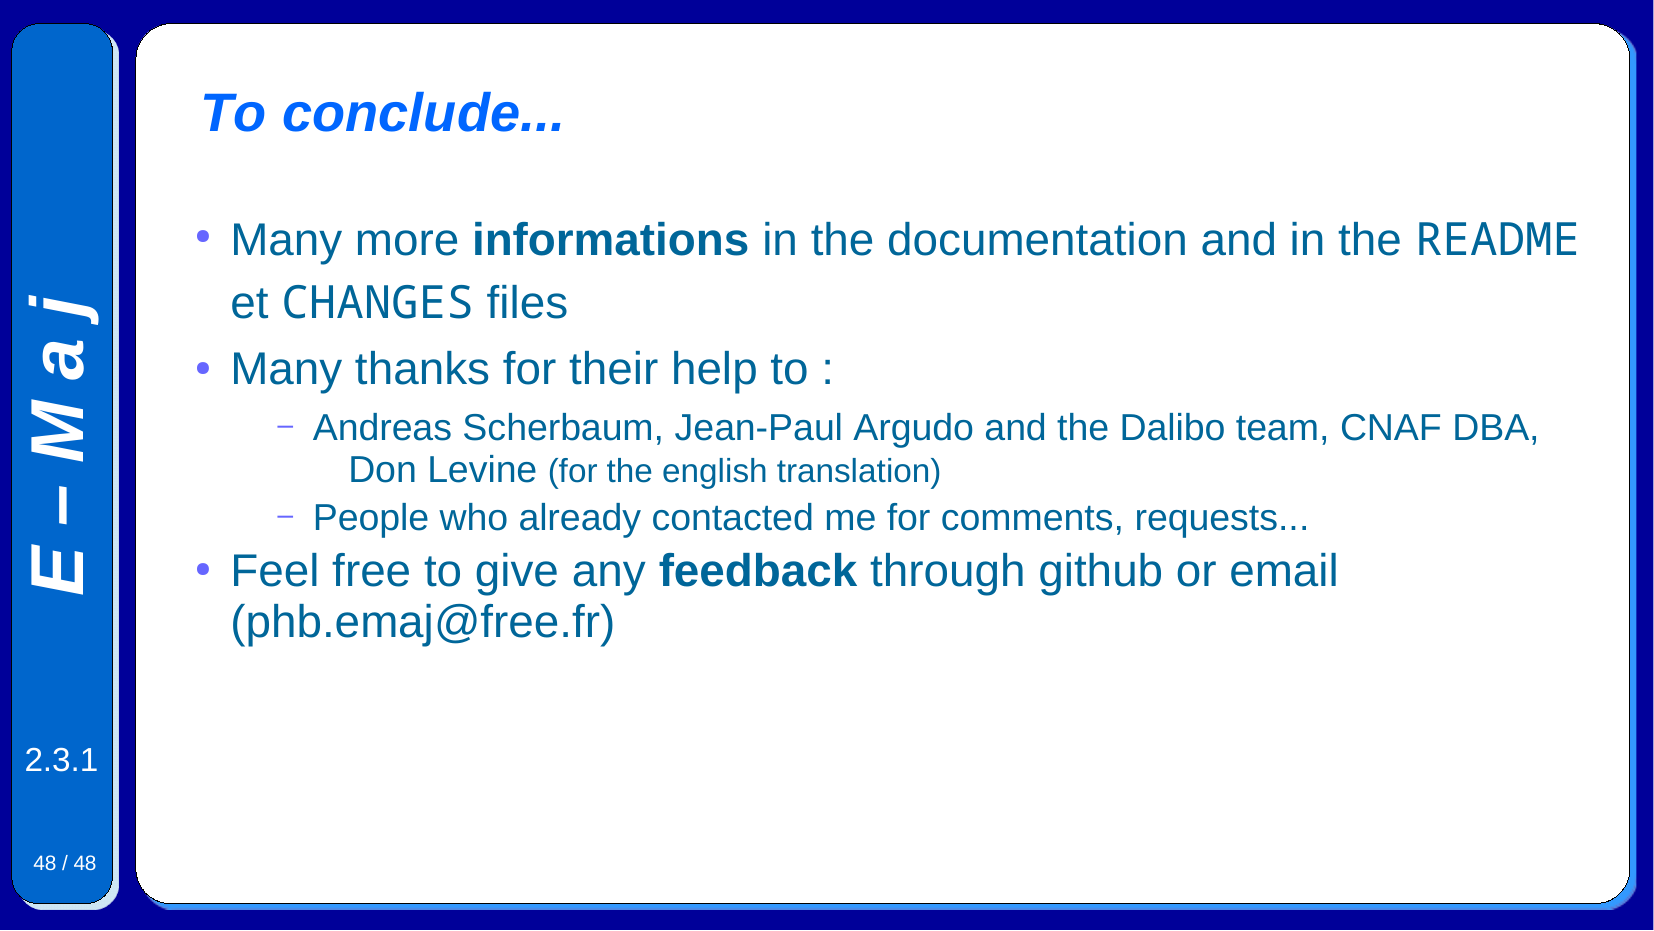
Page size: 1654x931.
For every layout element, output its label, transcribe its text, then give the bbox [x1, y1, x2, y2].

title To conclude... [200, 34, 1575, 191]
list Many more informations in the documentation and in the README et CHANGES files Many thanks for their help to : Andreas Scherbaum, Jean-Paul Argudo and the Dalibo team, CNAF DBA, Don Levine (for the english translation) People who already contacted me for comments, requests... Feel free to give any feedback through github or email (phb.emaj@free.fr) [177, 206, 1587, 827]
